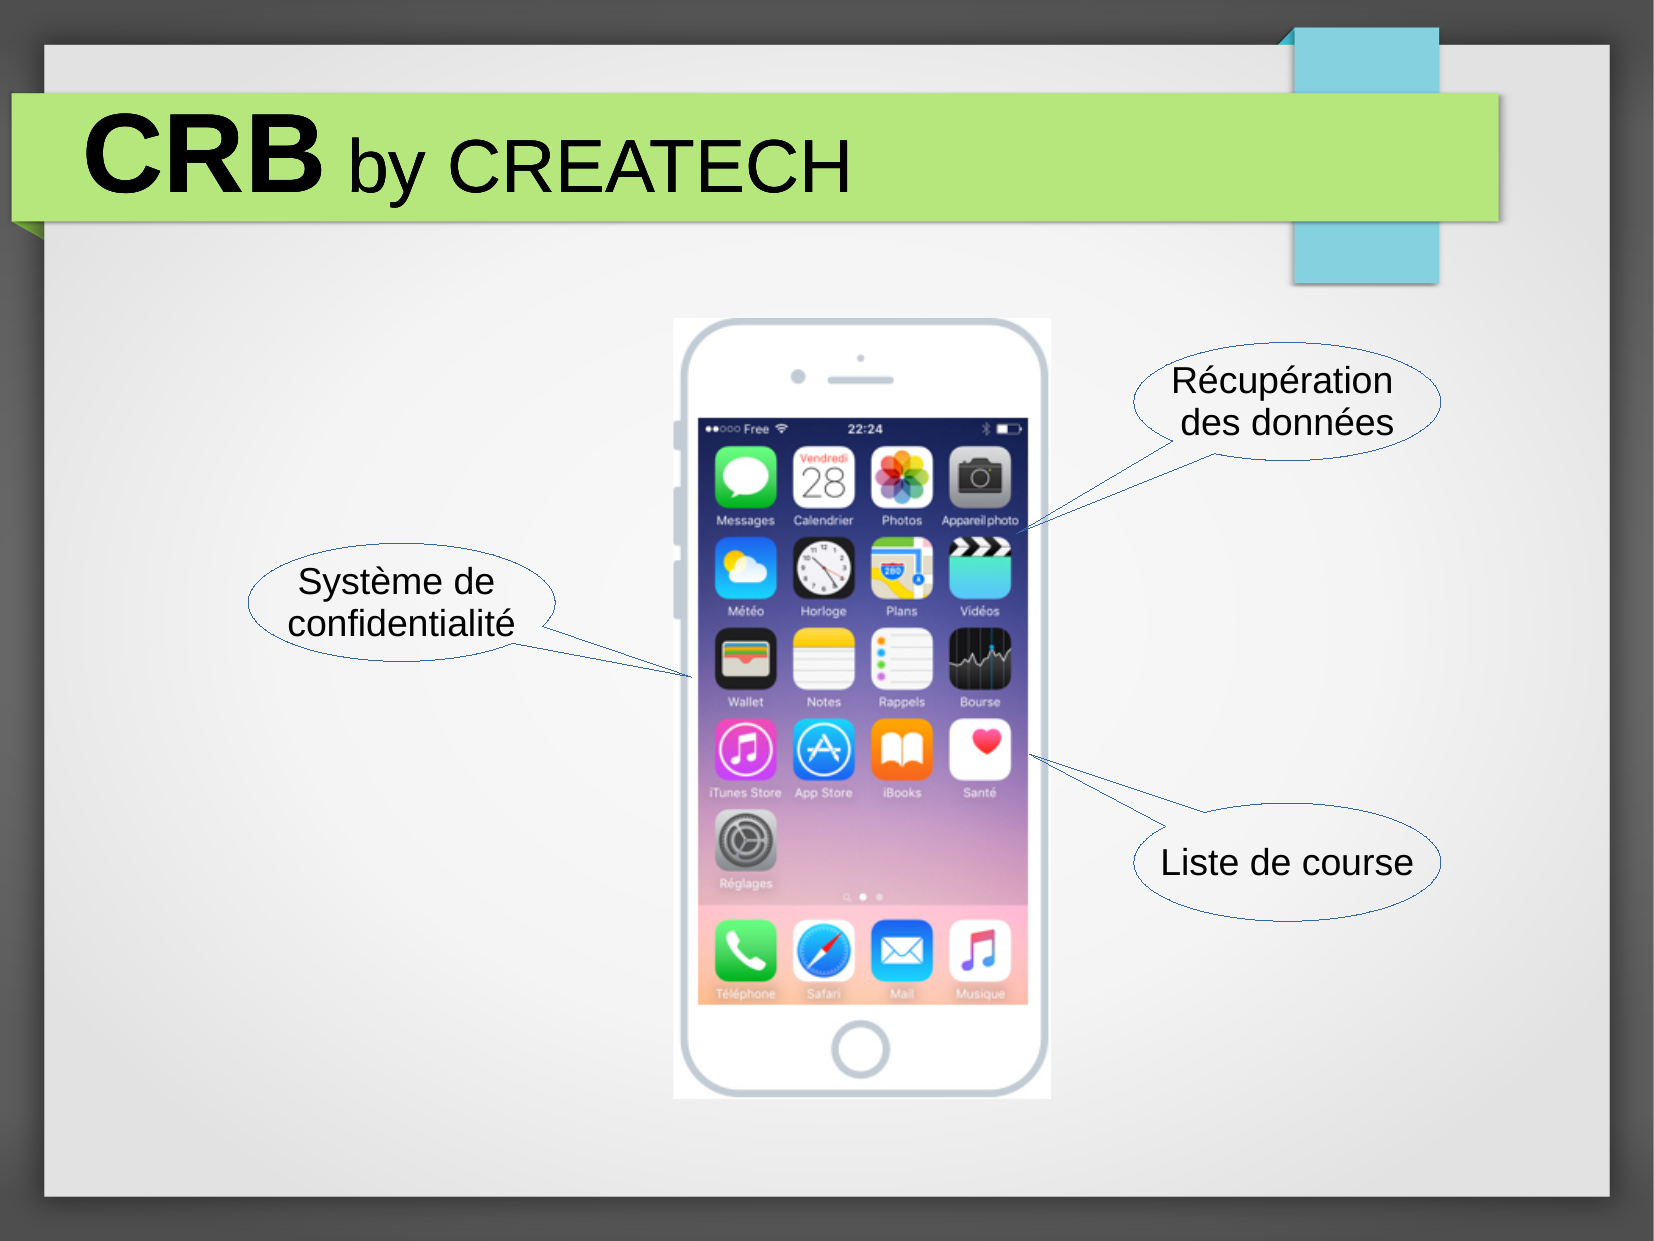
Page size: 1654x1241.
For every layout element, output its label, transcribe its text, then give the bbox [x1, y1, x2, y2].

title CRB by CREATECH [82, 49, 1571, 257]
text_box Système de confidentialité [248, 543, 692, 678]
text_box Liste de course [1029, 754, 1441, 922]
text_box Récupération des données [1016, 342, 1441, 534]
picture [0, 0, 1654, 1241]
